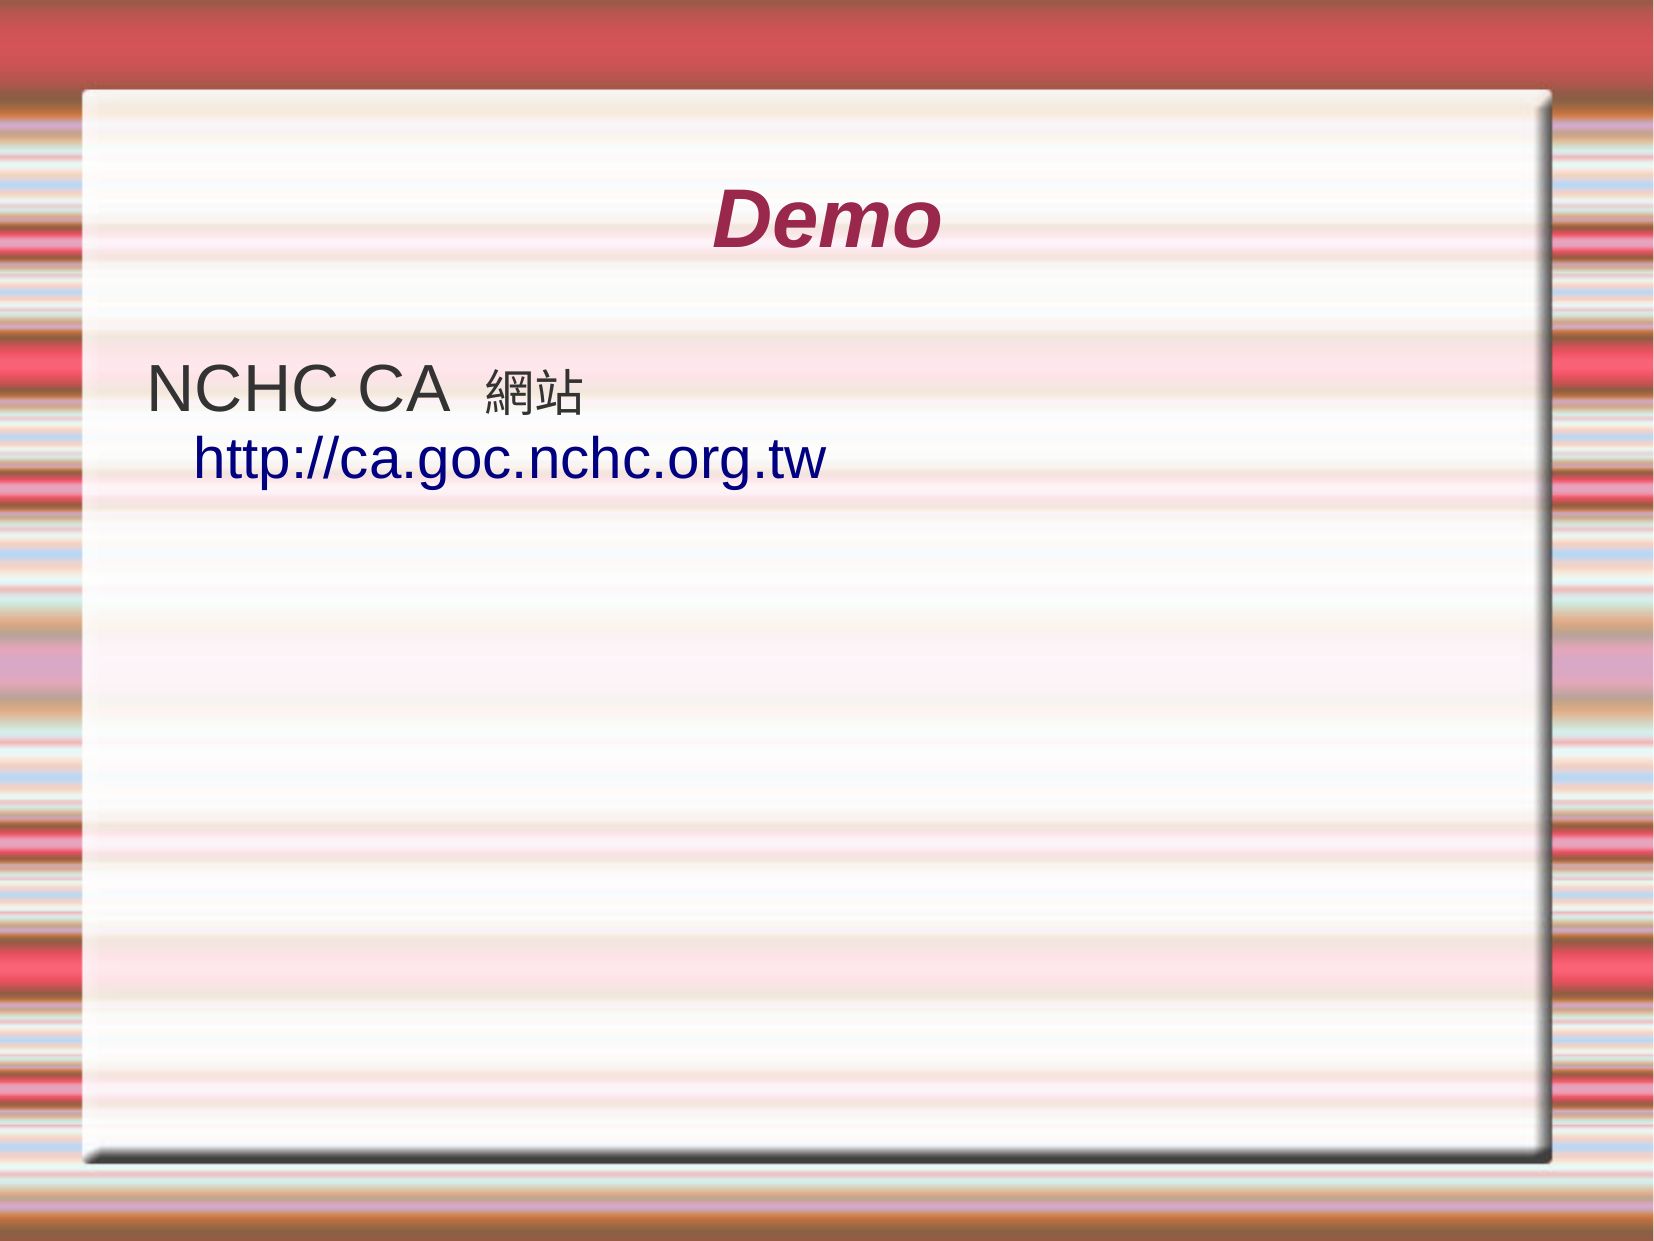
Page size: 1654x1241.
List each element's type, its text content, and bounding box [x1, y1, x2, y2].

picture [0, 0, 1654, 1241]
title Demo [121, 122, 1534, 315]
list NCHC CA 網站 http://ca.goc.nchc.org.tw [134, 350, 1516, 1118]
